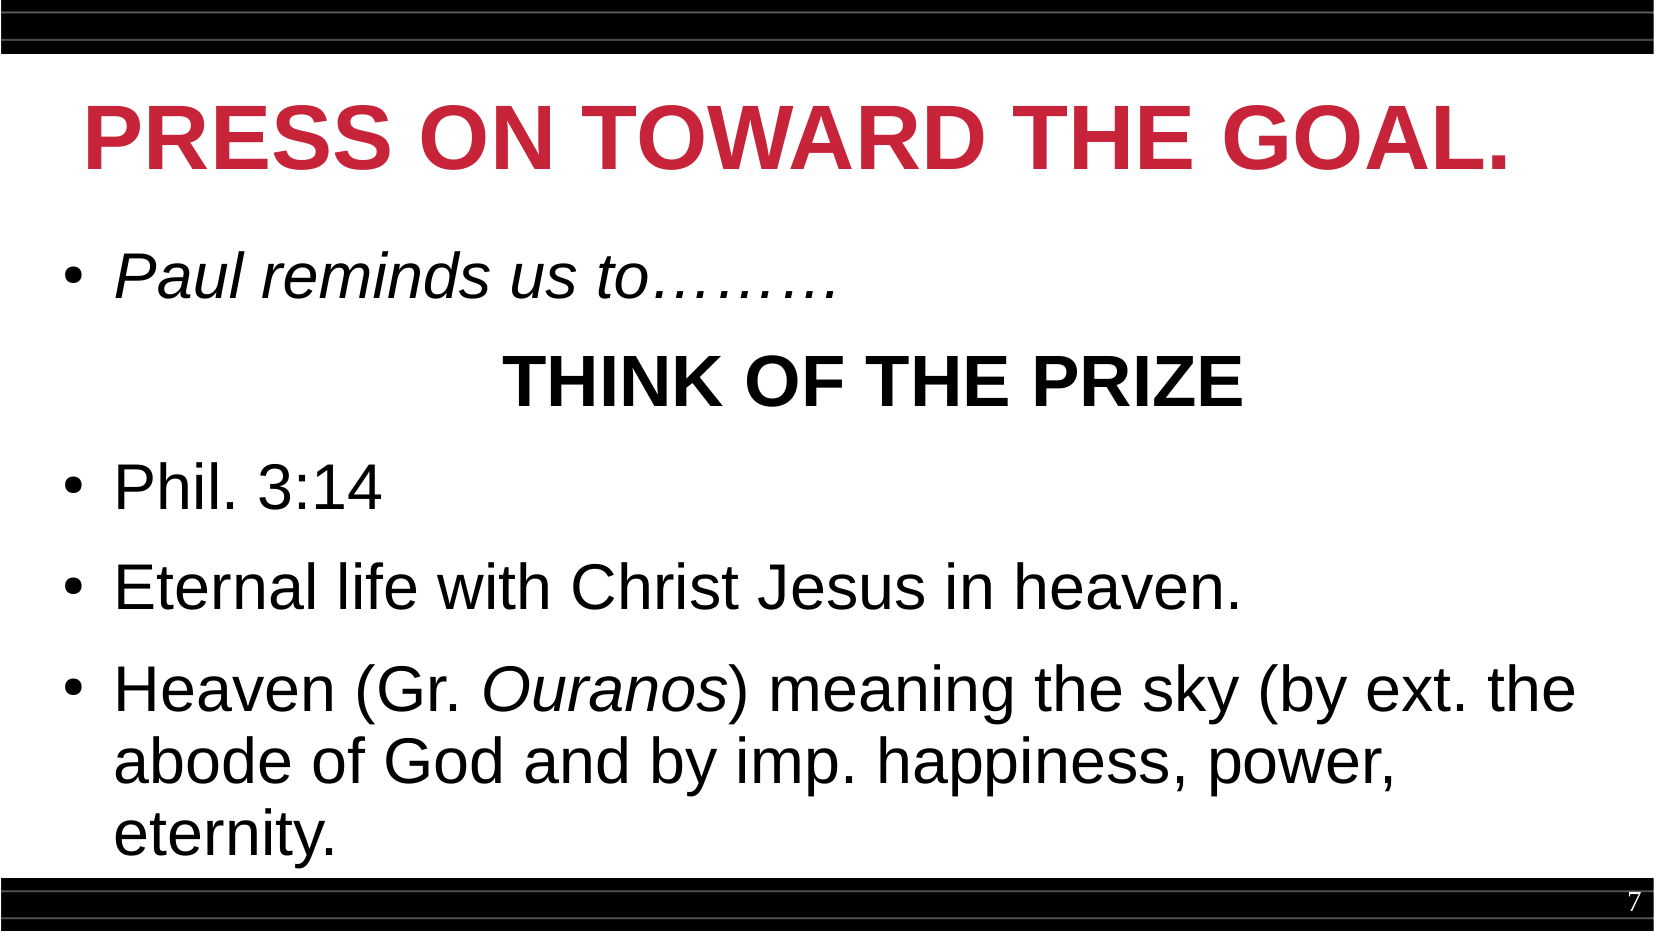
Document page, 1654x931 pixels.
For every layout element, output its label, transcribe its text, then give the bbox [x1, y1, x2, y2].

picture [1, 0, 1654, 54]
list Paul reminds us to……… THINK OF THE PRIZE Phil. 3:14 Eternal life with Christ Jesus in heaven. Heaven (Gr. Ouranos) meaning the sky (by ext. the abode of God and by imp. happiness, power, eternity. [45, 240, 1636, 871]
title PRESS ON TOWARD THE GOAL. [82, 60, 1571, 216]
picture [1, 878, 1654, 931]
